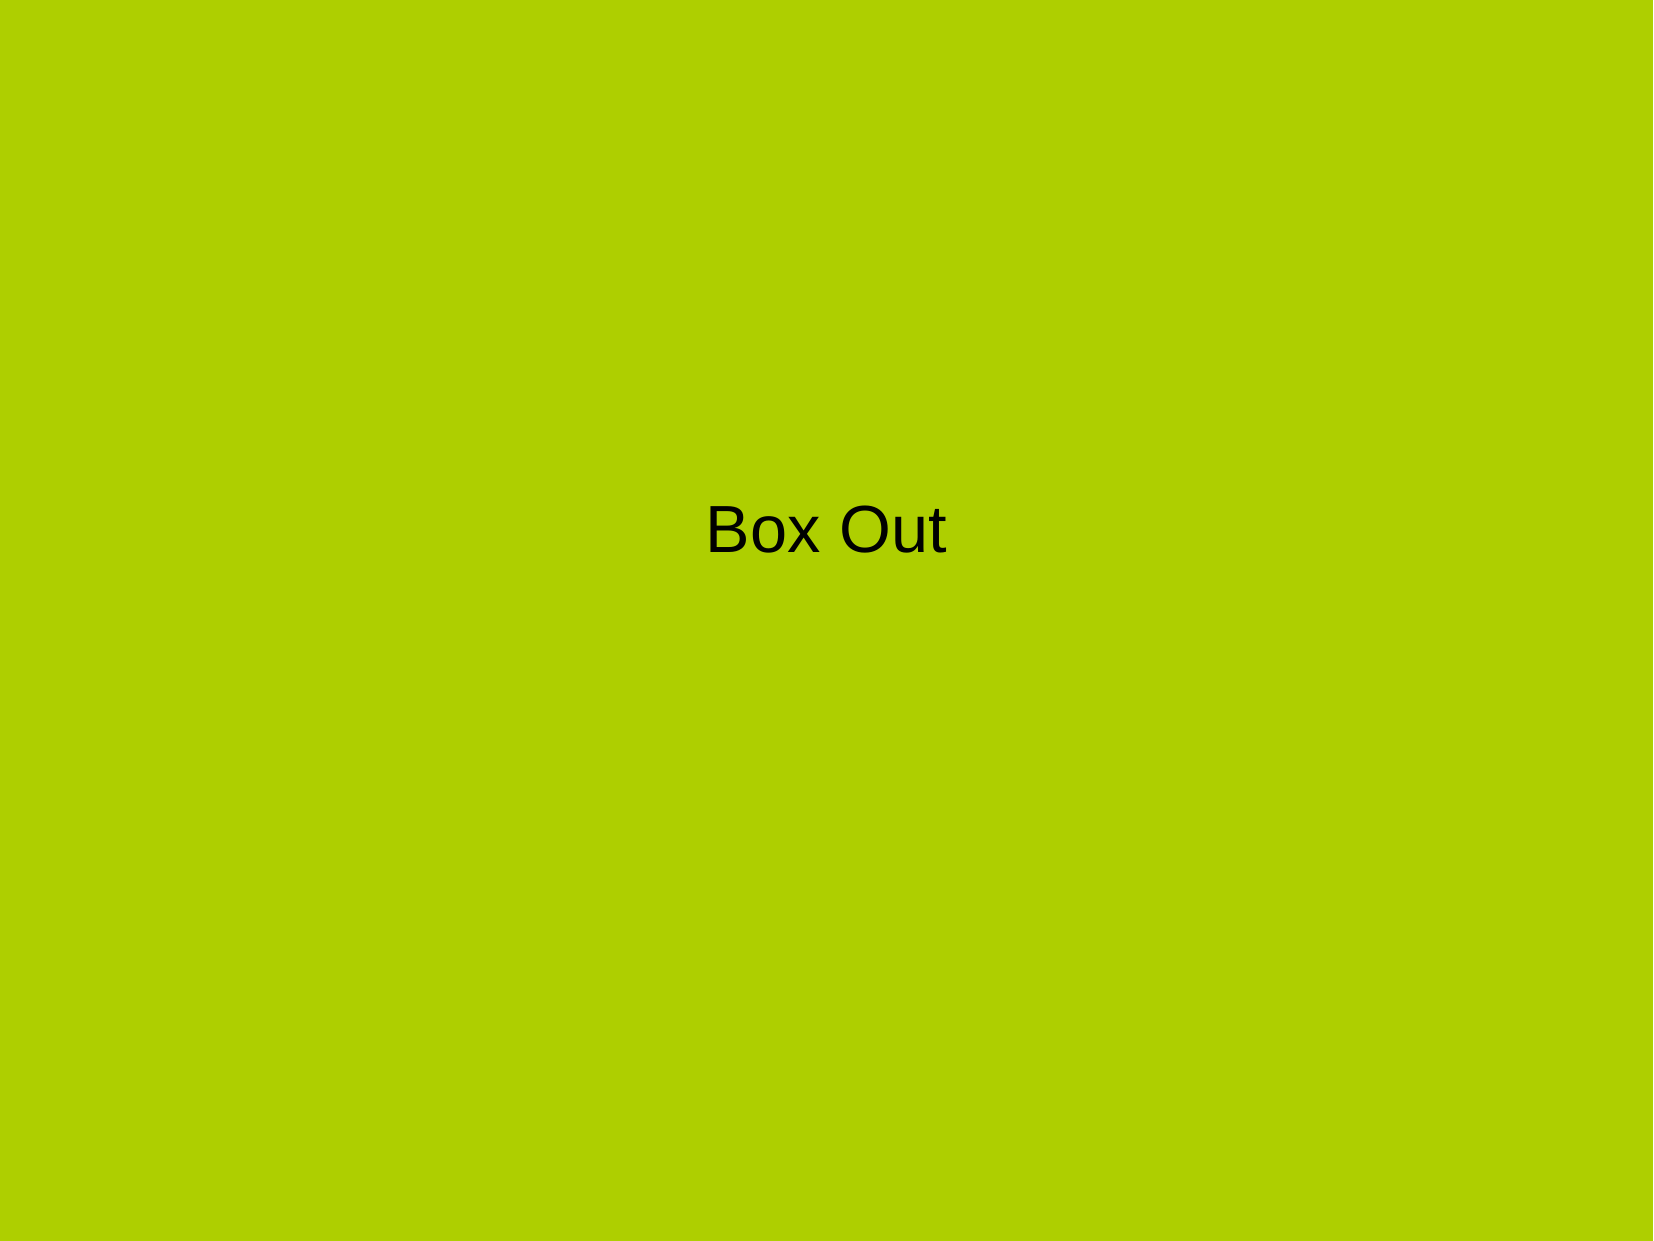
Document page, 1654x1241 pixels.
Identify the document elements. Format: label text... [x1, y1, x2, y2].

subtitle Box Out [82, 49, 1571, 1010]
